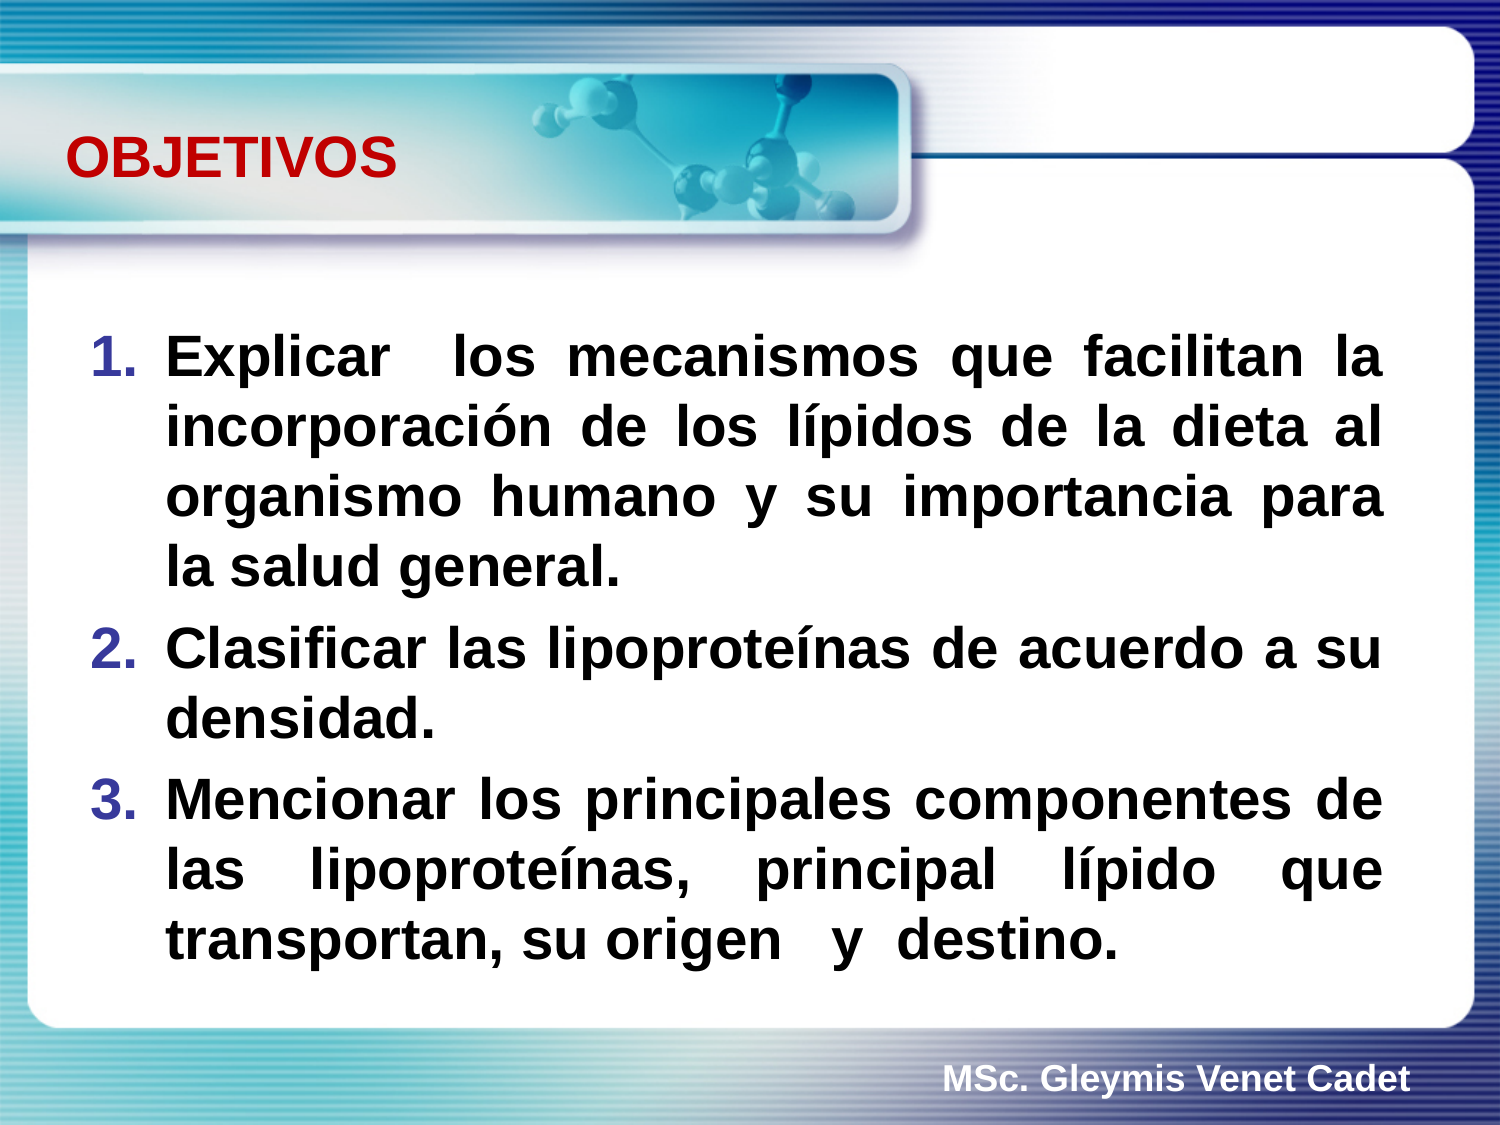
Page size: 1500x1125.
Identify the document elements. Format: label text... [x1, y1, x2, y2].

text_box MSc. Gleymis Venet Cadet [927, 1046, 1434, 1110]
list Explicar los mecanismos que facilitan la incorporación de los lípidos de la dieta al organismo humano y su importancia para la salud general. Clasificar las lipoproteínas de acuerdo a su densidad. Mencionar los principales componentes de las lipoproteínas, principal lípido que transportan, su origen y destino. [75, 310, 1400, 1000]
title OBJETIVOS [50, 107, 863, 200]
picture [0, 0, 1500, 1125]
